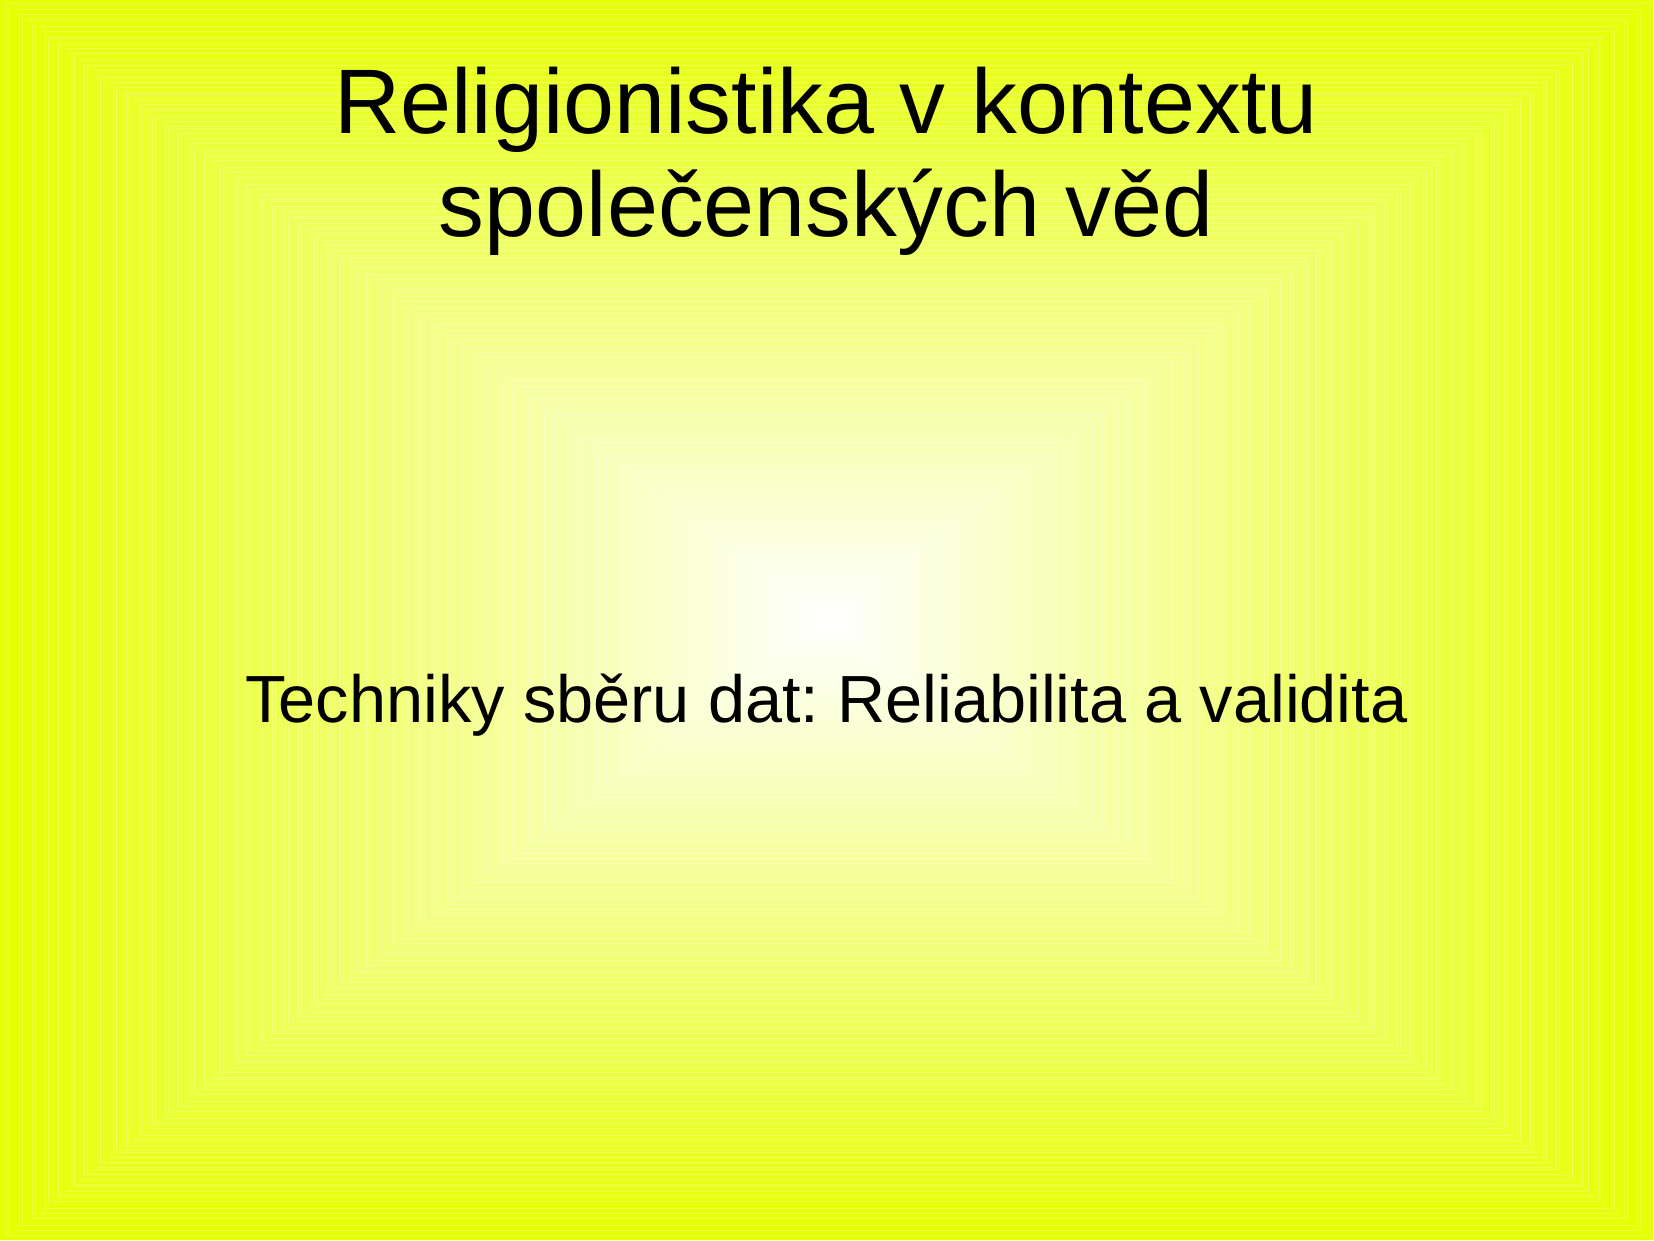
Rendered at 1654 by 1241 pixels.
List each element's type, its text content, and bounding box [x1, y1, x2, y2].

subtitle Techniky sběru dat: Reliabilita a validita [82, 297, 1571, 1102]
title Religionistika v kontextu společenských věd [82, 50, 1571, 256]
